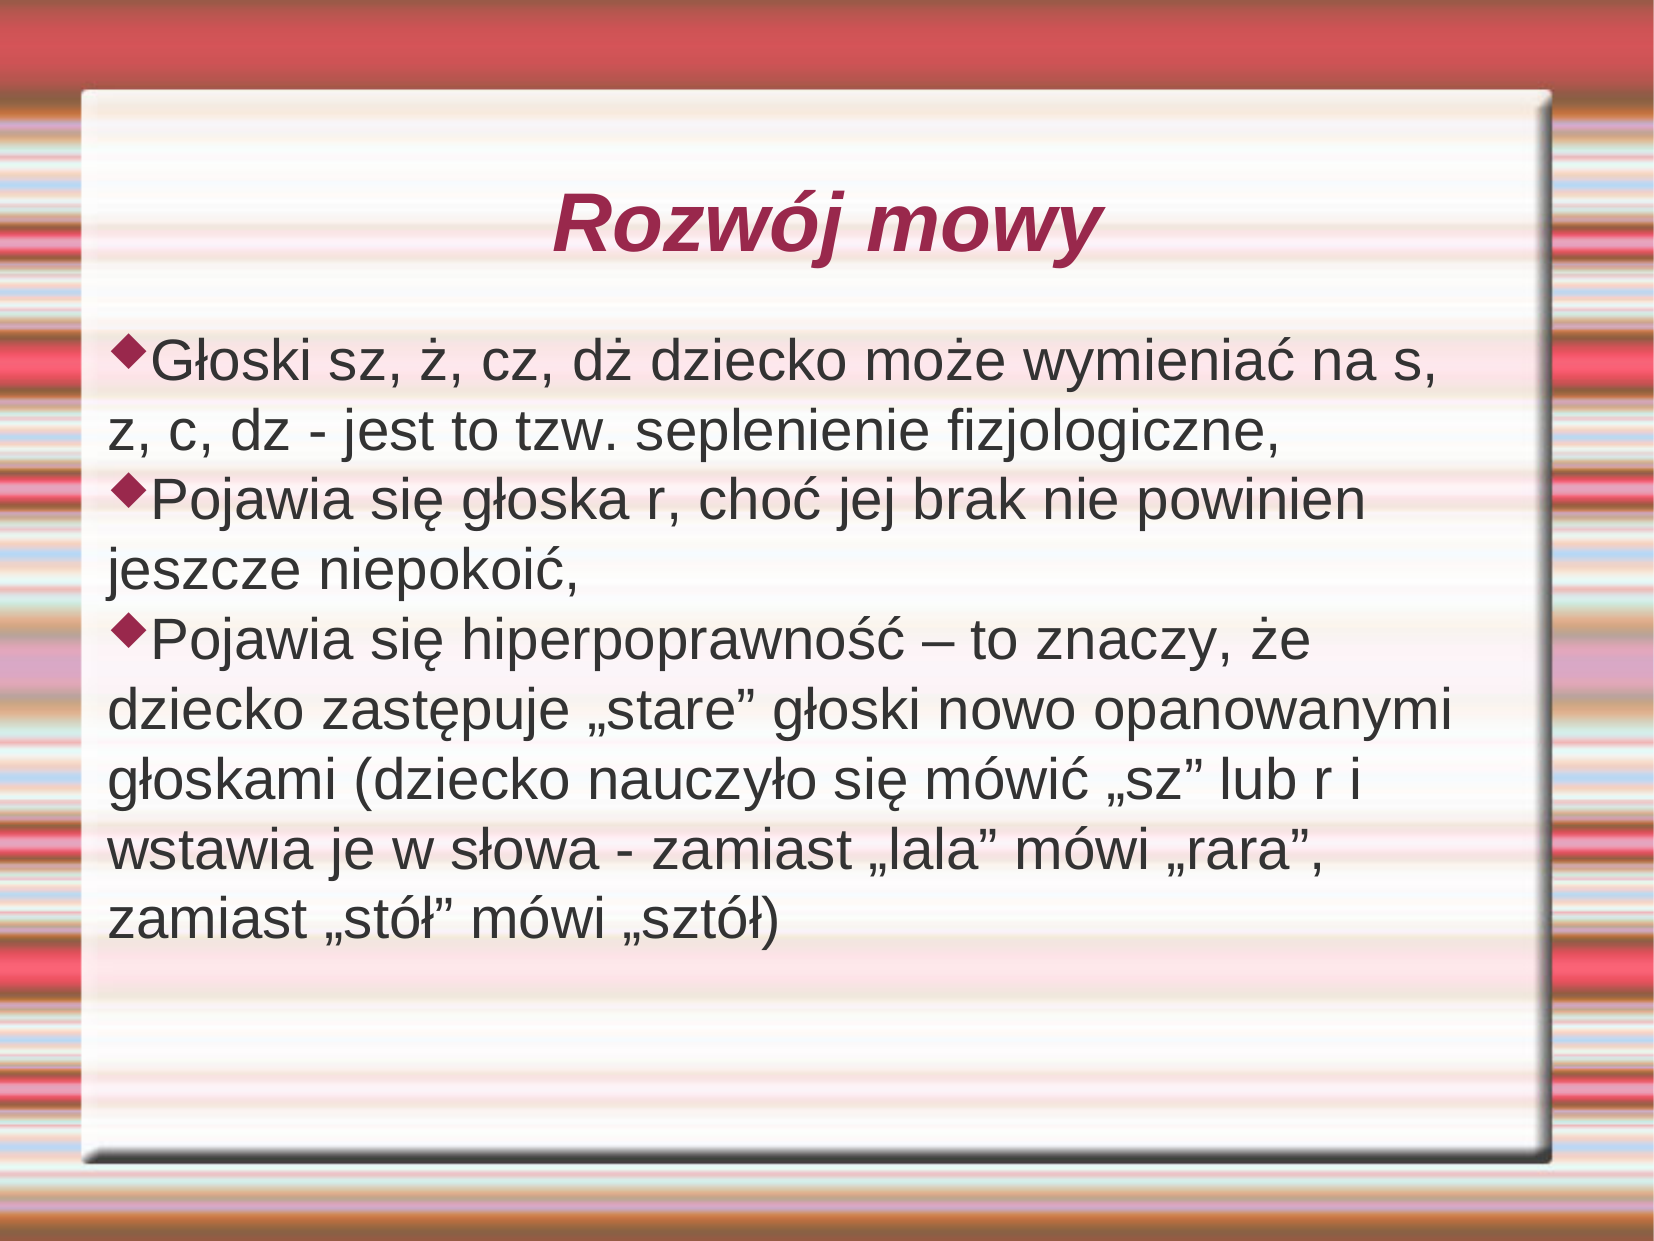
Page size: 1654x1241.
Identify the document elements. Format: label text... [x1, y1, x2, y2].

list Głoski sz, ż, cz, dż dziecko może wymieniać na s, z, c, dz - jest to tzw. seplenienie fizjologiczne, Pojawia się głoska r, choć jej brak nie powinien jeszcze niepokoić, Pojawia się hiperpoprawność – to znaczy, że dziecko zastępuje „stare” głoski nowo opanowanymi głoskami (dziecko nauczyło się mówić „sz” lub r i wstawia je w słowa - zamiast „lala” mówi „rara”, zamiast „stół” mówi „sztół) [107, 321, 1489, 1104]
title Rozwój mowy [121, 114, 1534, 322]
